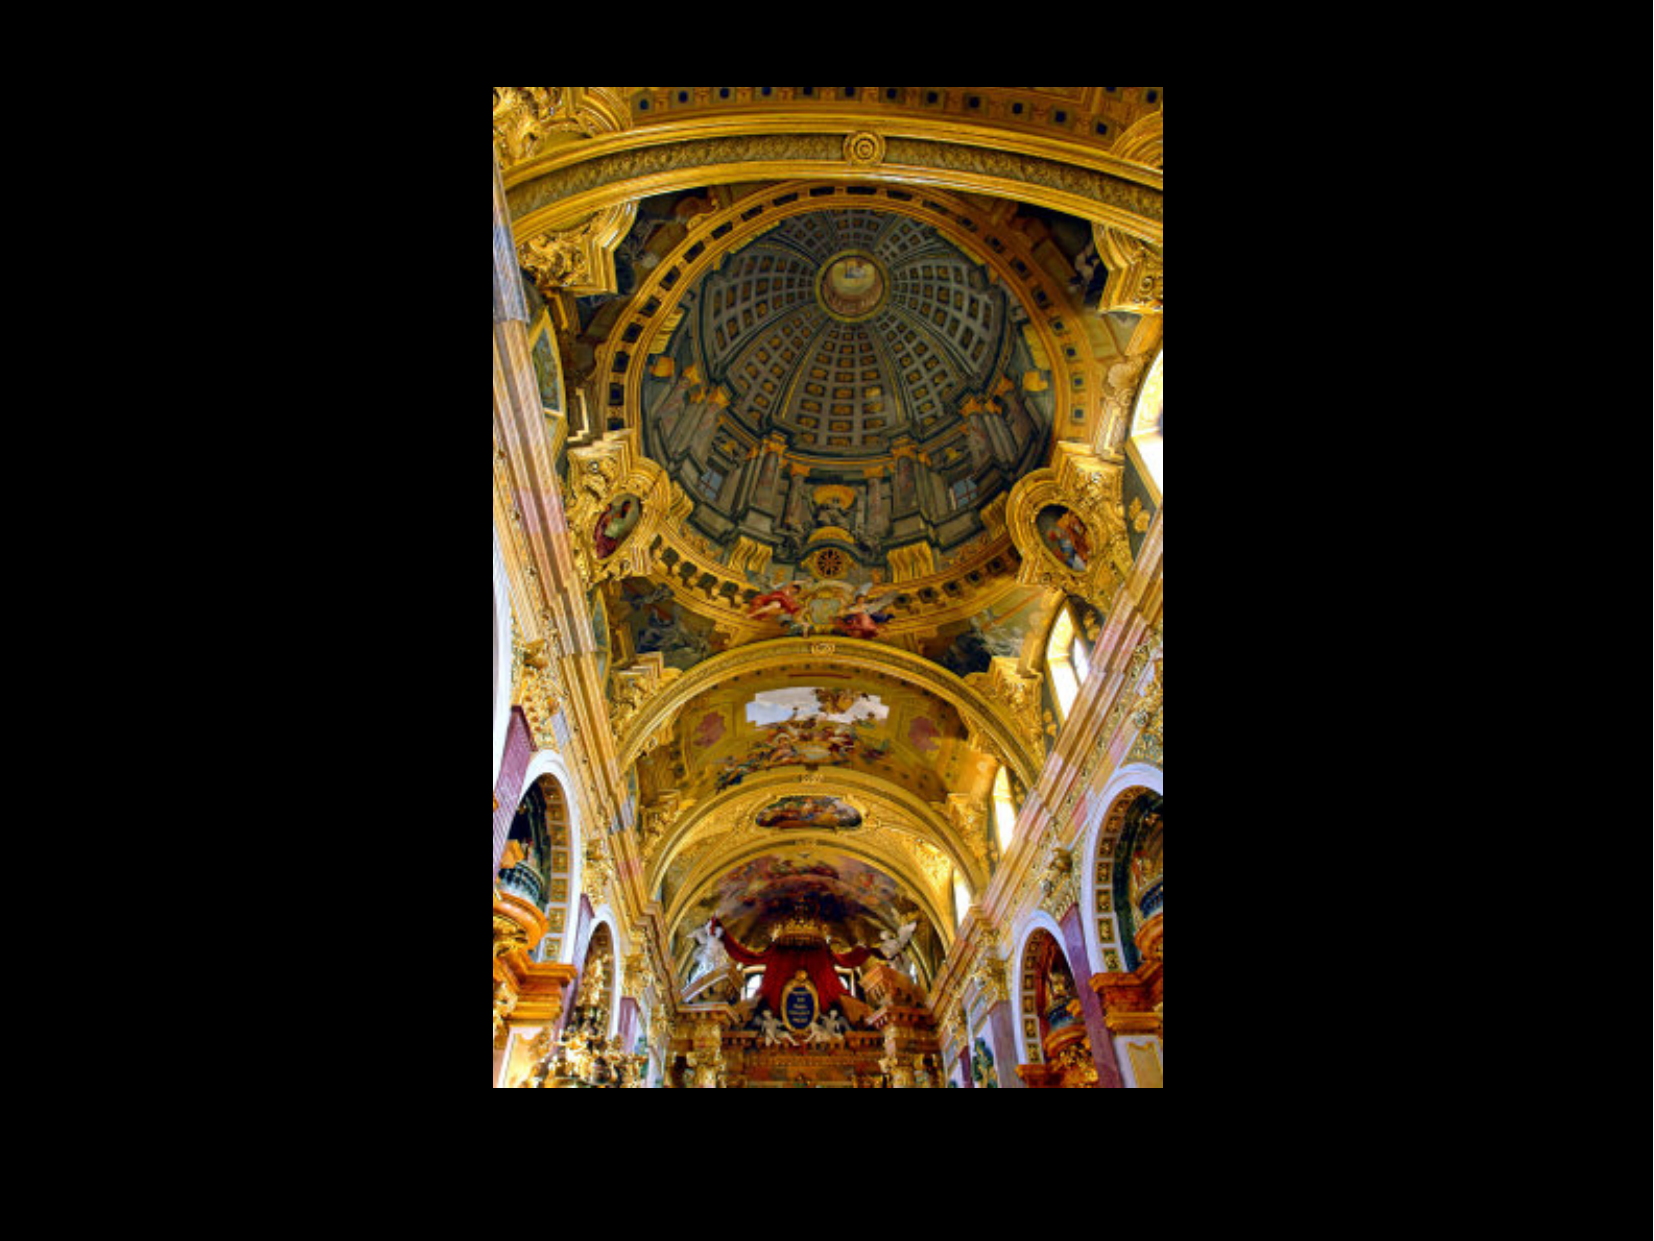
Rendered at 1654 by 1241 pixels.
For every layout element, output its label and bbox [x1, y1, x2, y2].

picture [493, 87, 1163, 1088]
